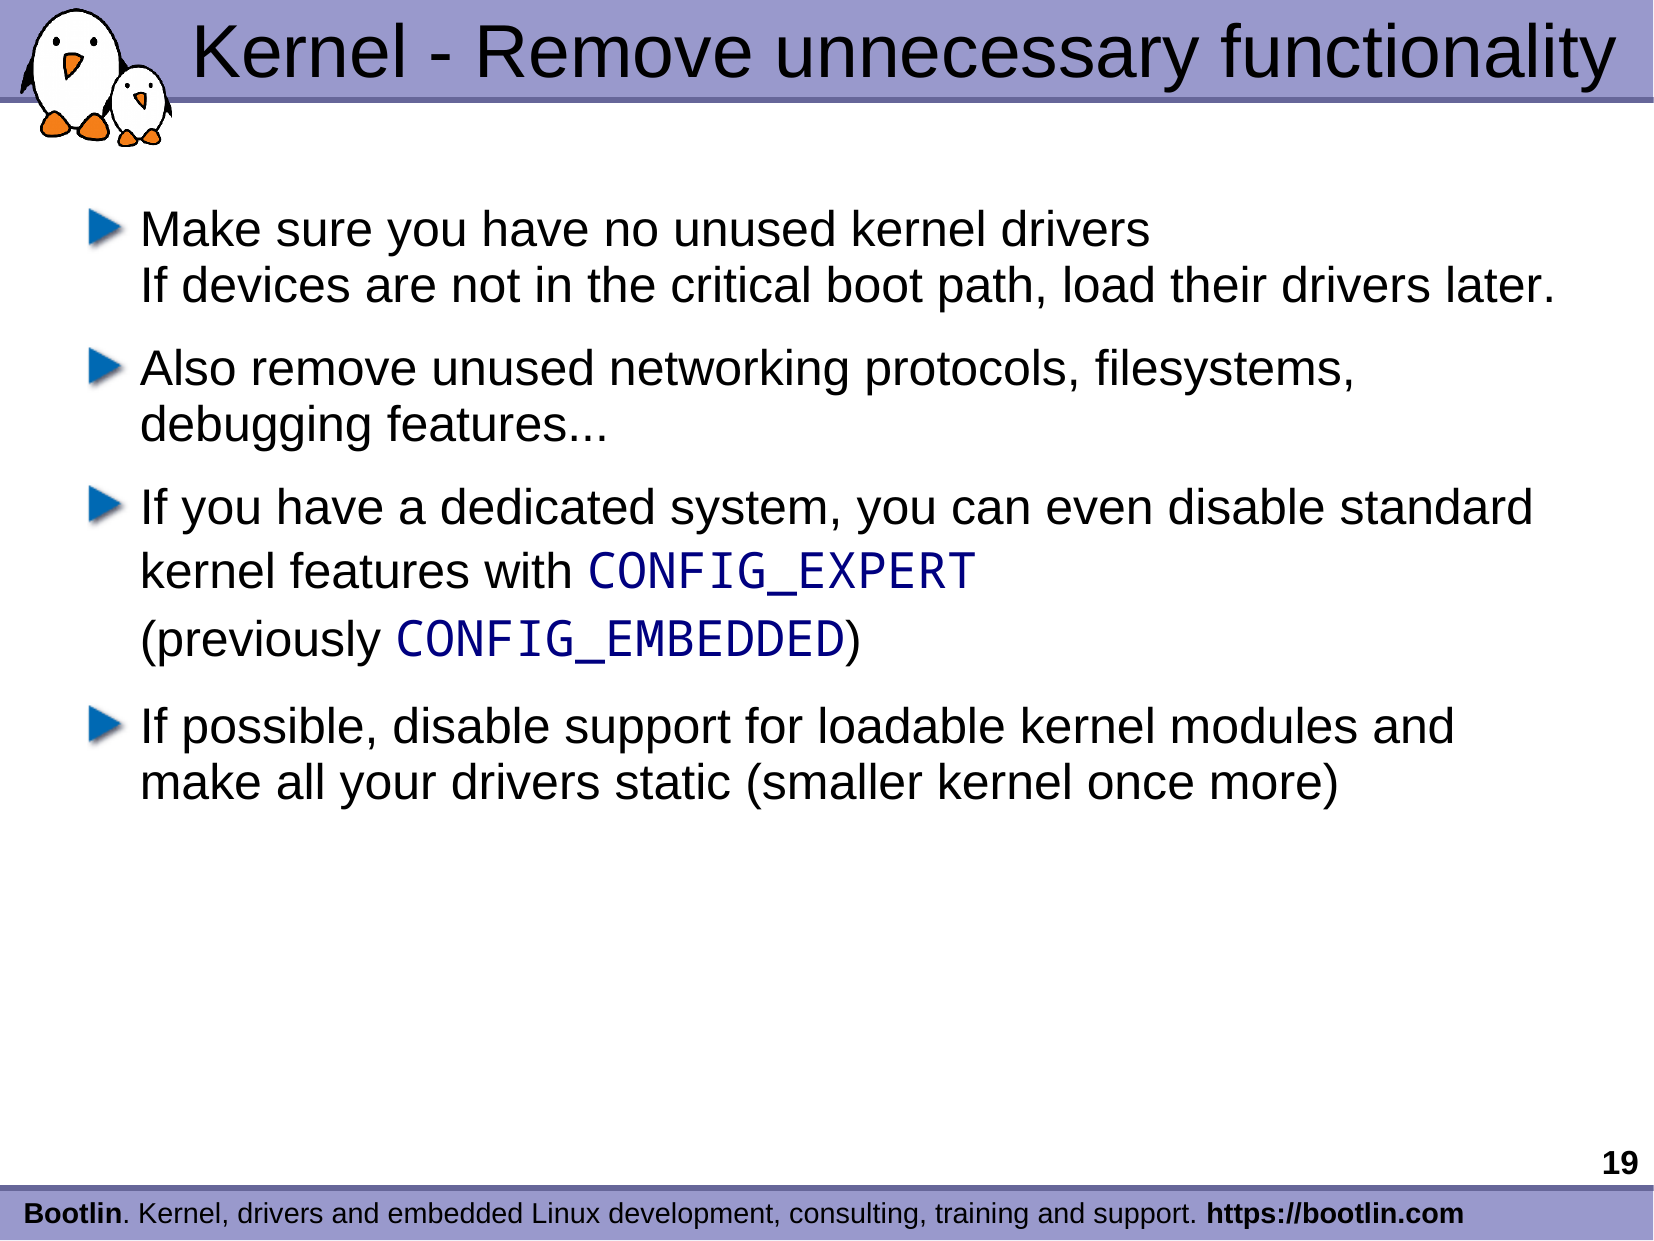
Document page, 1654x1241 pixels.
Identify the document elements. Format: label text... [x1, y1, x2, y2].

title Kernel - Remove unnecessary functionality [178, 5, 1631, 97]
list Make sure you have no unused kernel drivers If devices are not in the critical boot path, load their drivers later. Also remove unused networking protocols, filesystems, debugging features... If you have a dedicated system, you can even disable standard kernel features with CONFIG_EXPERT (previously CONFIG_EMBEDDED) If possible, disable support for loadable kernel modules and make all your drivers static (smaller kernel once more) [68, 201, 1592, 1118]
picture [20, 8, 172, 147]
